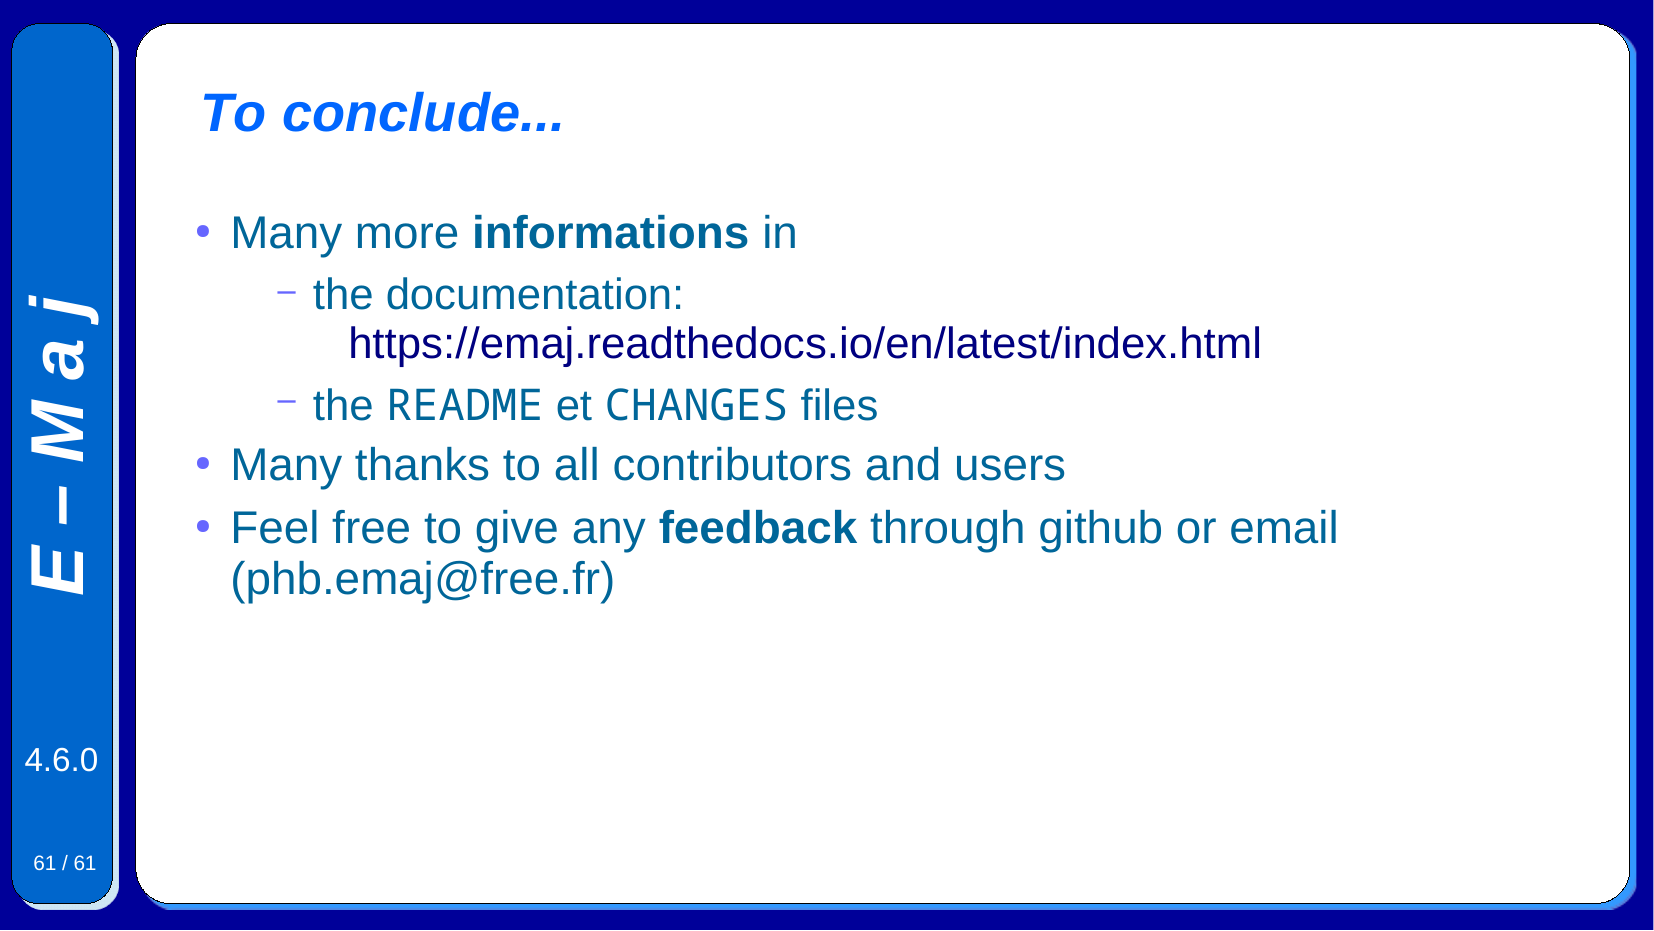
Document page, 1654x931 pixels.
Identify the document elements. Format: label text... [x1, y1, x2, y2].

title To conclude... [200, 34, 1575, 191]
list Many more informations in the documentation: https://emaj.readthedocs.io/en/latest/index.html the README et CHANGES files Many thanks to all contributors and users Feel free to give any feedback through github or email (phb.emaj@free.fr) [177, 206, 1587, 827]
